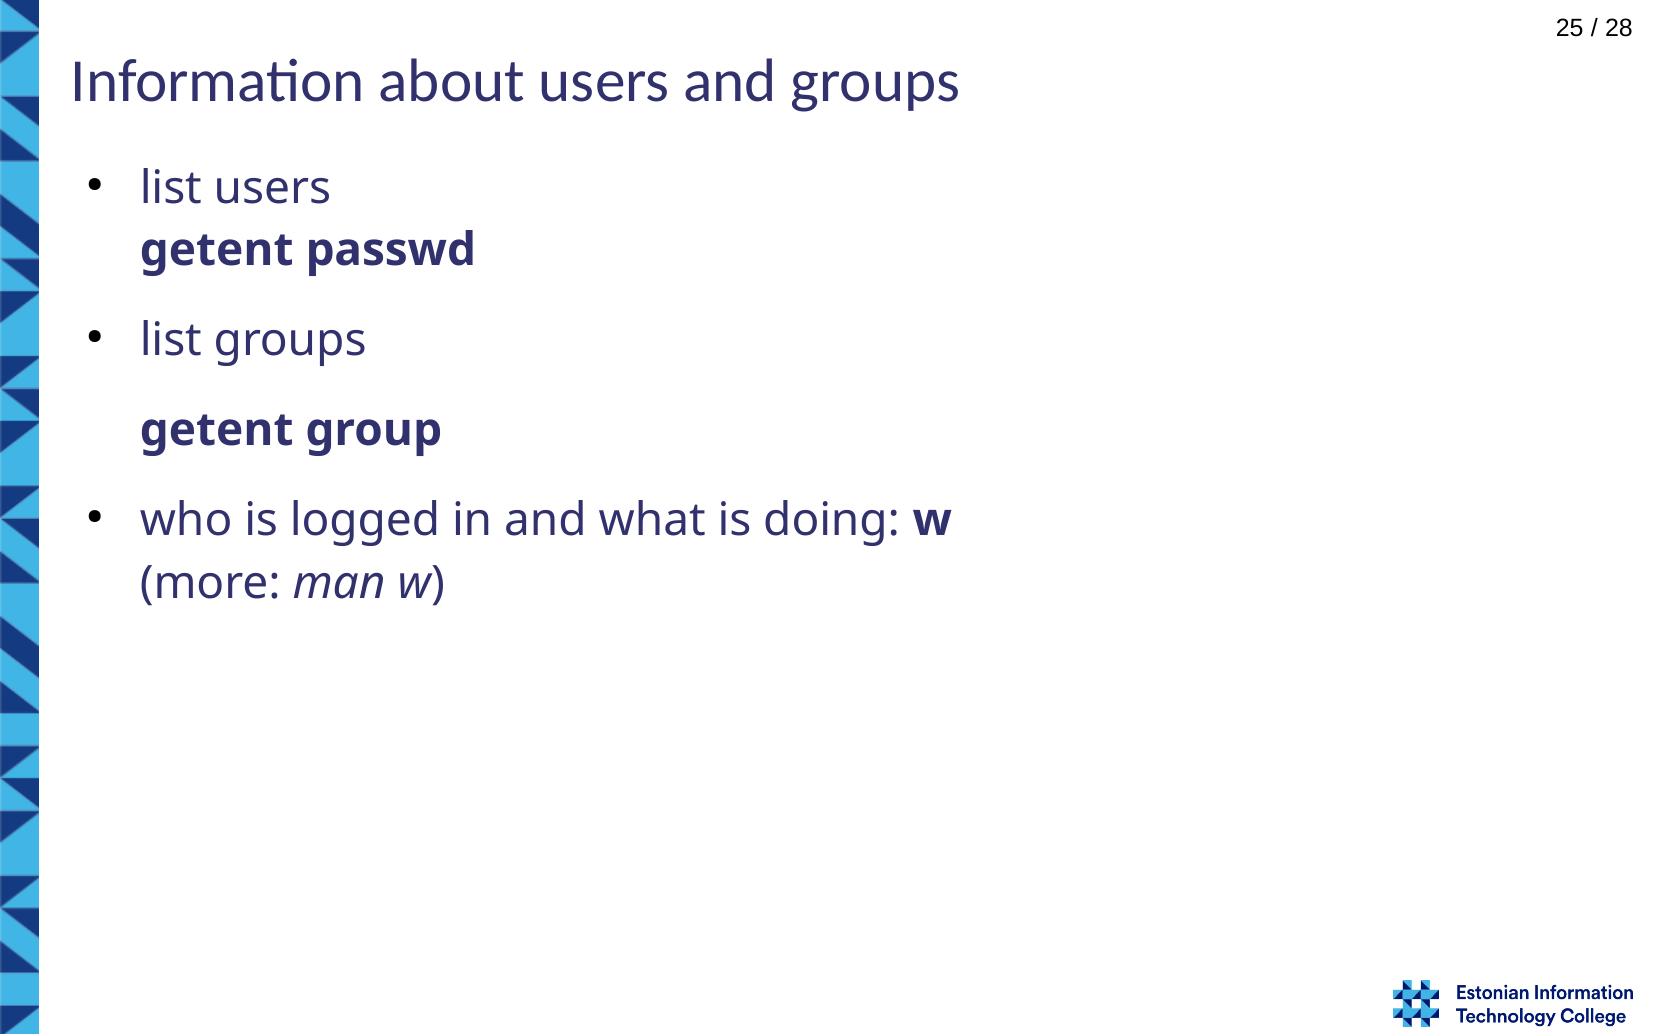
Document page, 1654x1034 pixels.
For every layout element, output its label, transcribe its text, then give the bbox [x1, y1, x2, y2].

picture [1393, 980, 1633, 1027]
list list users getent passwd list groups getent group who is logged in and what is doing: w (more: man w) [68, 153, 1630, 957]
title Information about users and groups [70, 41, 1630, 130]
